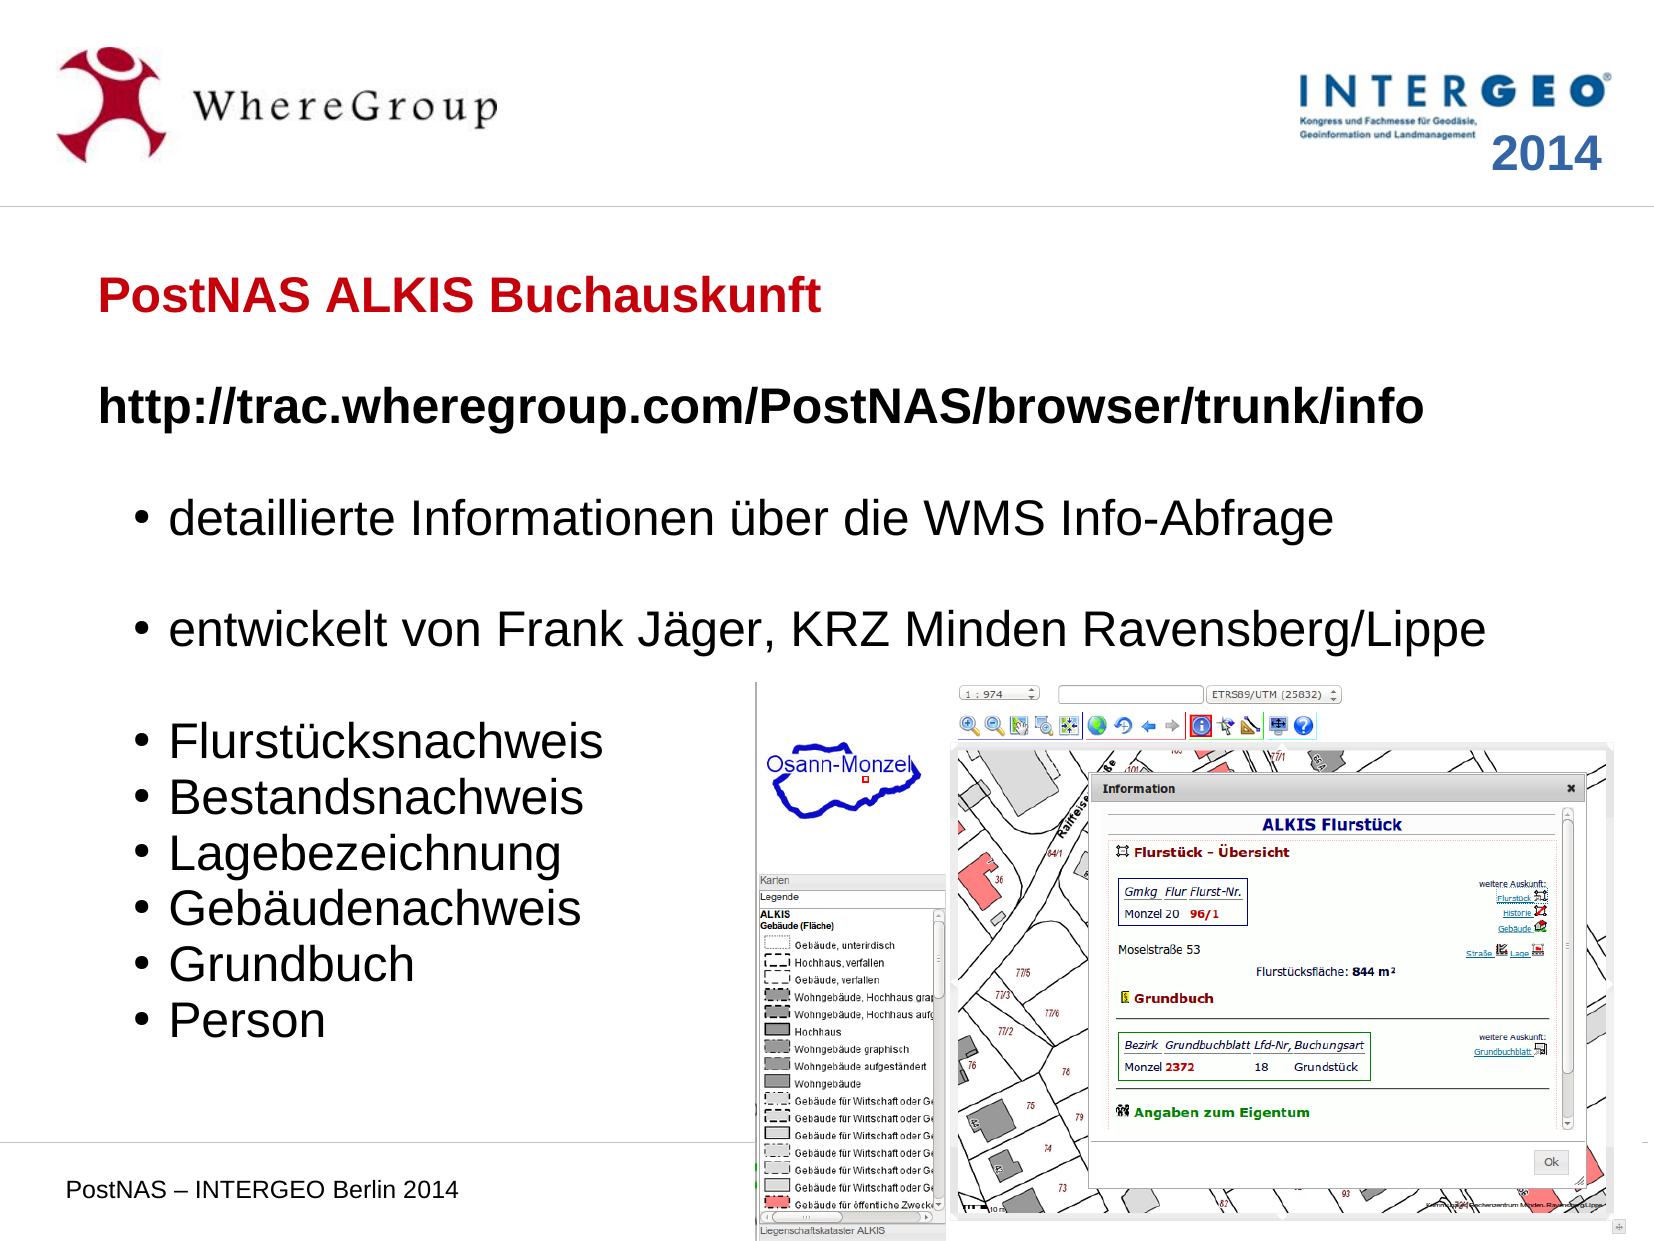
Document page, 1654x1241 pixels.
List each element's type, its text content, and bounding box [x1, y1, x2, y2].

picture [56, 47, 497, 163]
picture [755, 682, 1642, 1241]
picture [1299, 29, 1613, 185]
text_box PostNAS ALKIS Buchauskunft http://trac.wheregroup.com/PostNAS/browser/trunk/info detaillierte Informationen über die WMS Info-Abfrage entwickelt von Frank Jäger, KRZ Minden Ravensberg/Lippe Flurstücksnachweis Bestandsnachweis Lagebezeichnung Gebäudenachweis Grundbuch Person [82, 259, 1595, 1087]
